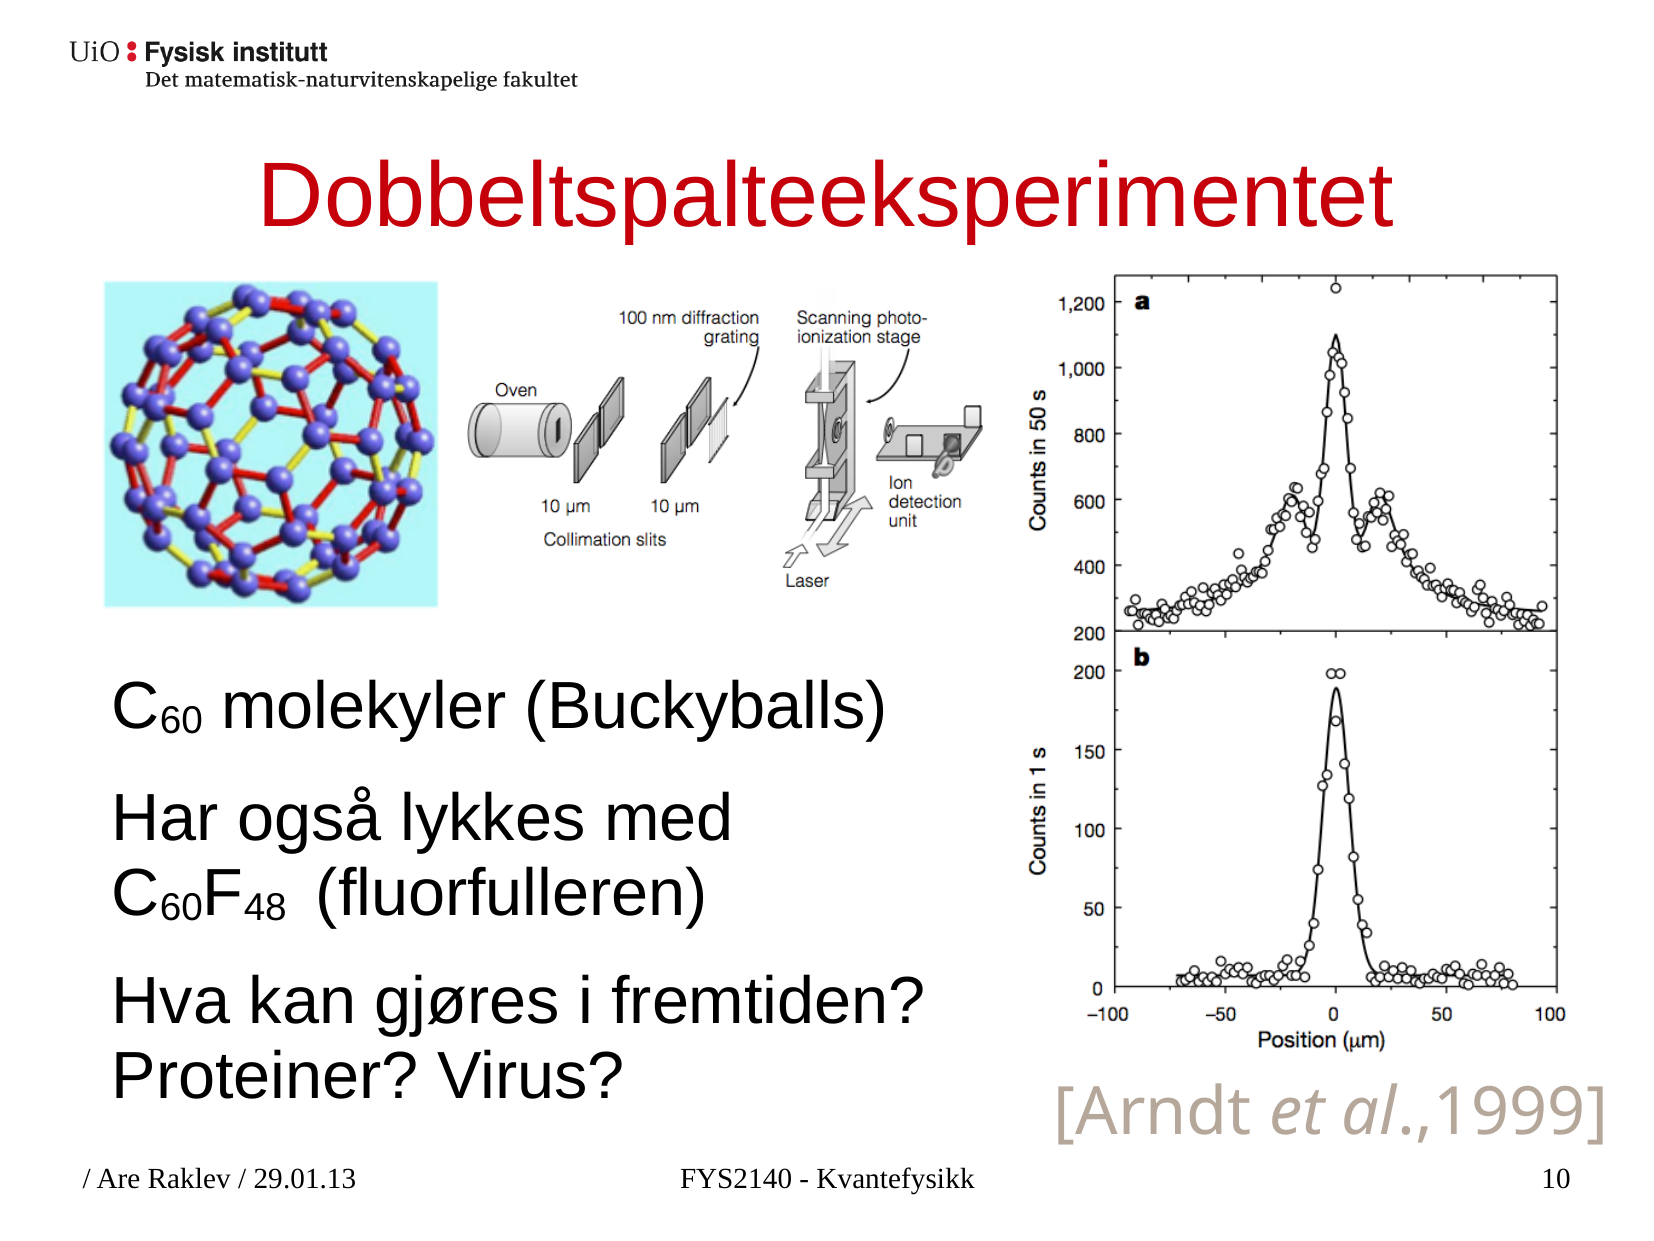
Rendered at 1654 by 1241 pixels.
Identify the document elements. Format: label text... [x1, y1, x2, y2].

text_box Har også lykkes med C60F48 (fluorfulleren) [96, 772, 908, 955]
text_box Hva kan gjøres i fremtiden? Proteiner? Virus? [96, 955, 976, 1120]
text_box C60 molekyler (Buckyballs) [96, 660, 960, 772]
picture [68, 37, 581, 93]
text_box [Arndt et al.,1999] [1015, 1055, 1595, 1146]
title Dobbeltspalteeksperimentet [82, 90, 1571, 298]
picture [82, 258, 1621, 1062]
